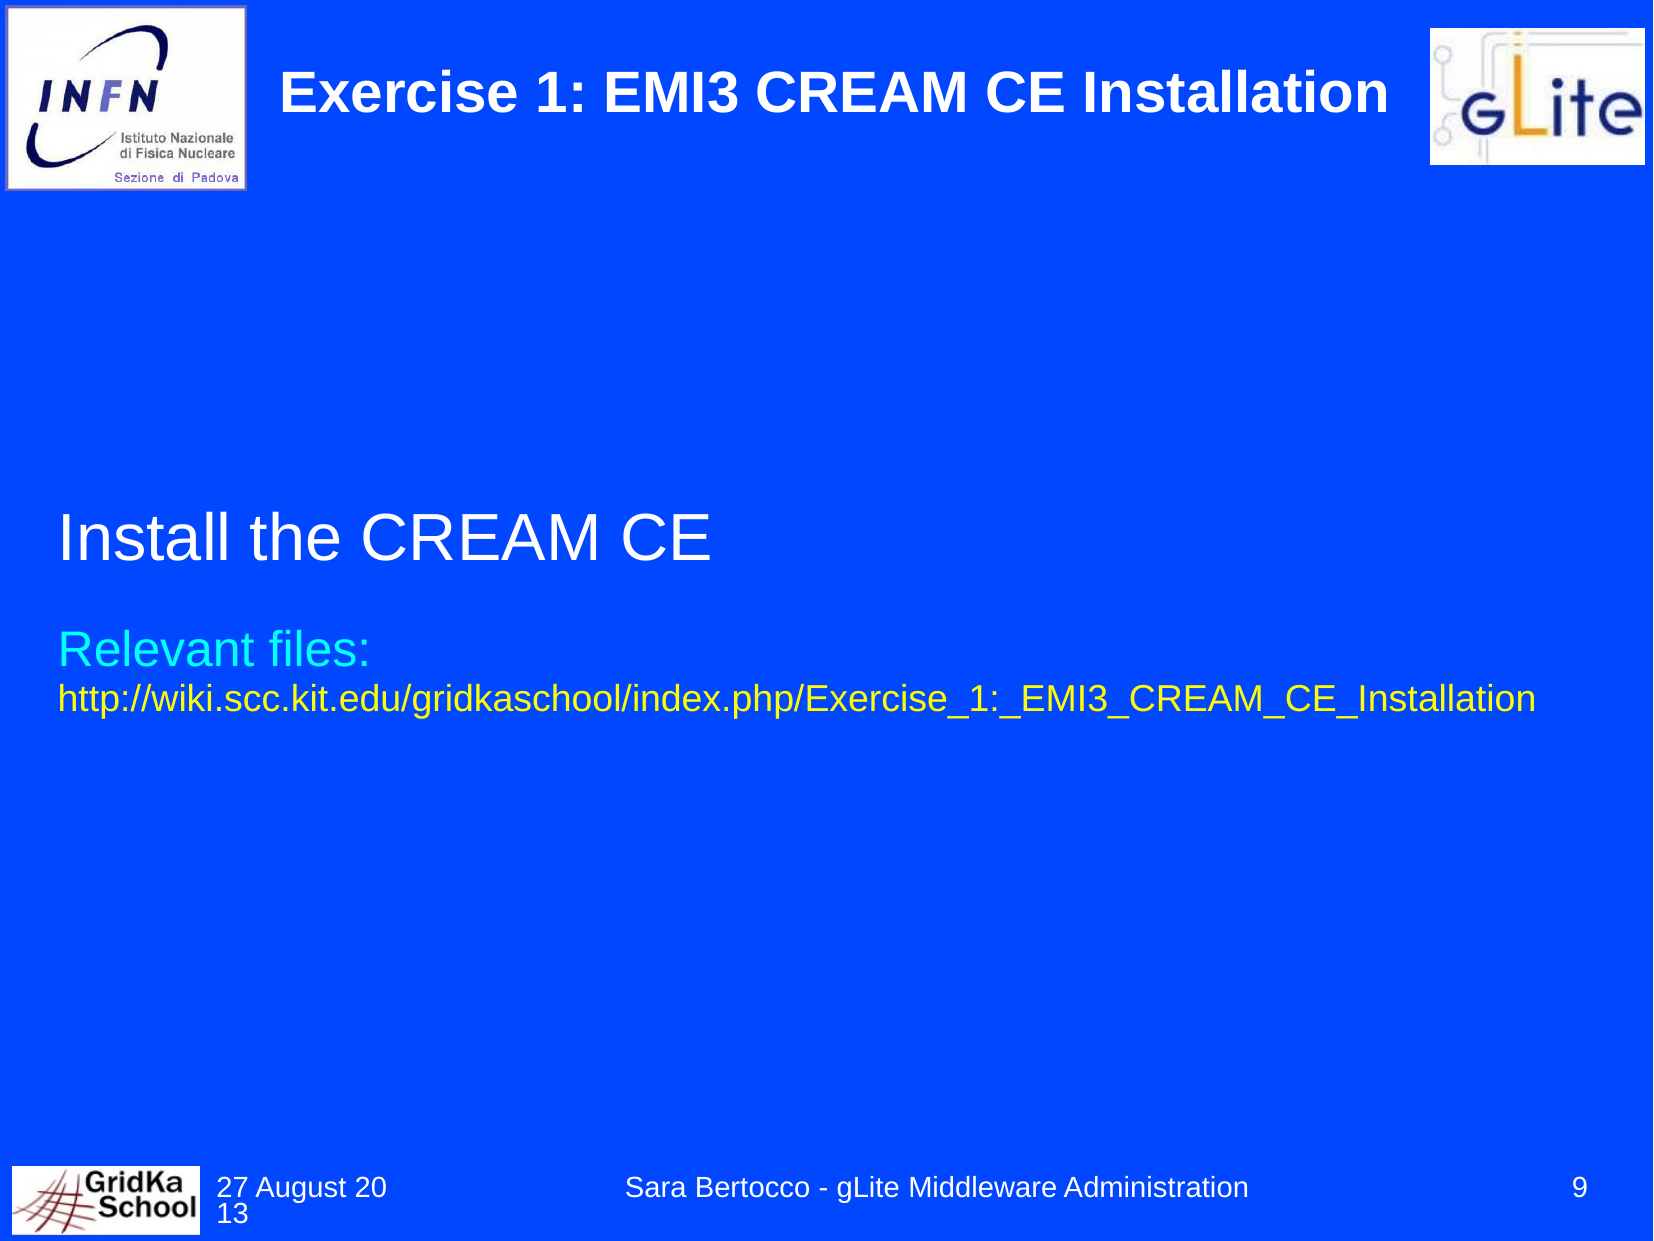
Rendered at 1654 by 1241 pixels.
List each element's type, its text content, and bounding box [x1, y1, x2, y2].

text_box Install the CREAM CE Relevant files: http://wiki.scc.kit.edu/gridkaschool/index.php/Exercise_1:_EMI3_CREAM_CE_Installation [7, 492, 1552, 727]
picture [12, 1166, 200, 1235]
picture [5, 5, 247, 191]
picture [1430, 28, 1645, 165]
title Exercise 1: EMI3 CREAM CE Installation [5, 0, 1645, 186]
